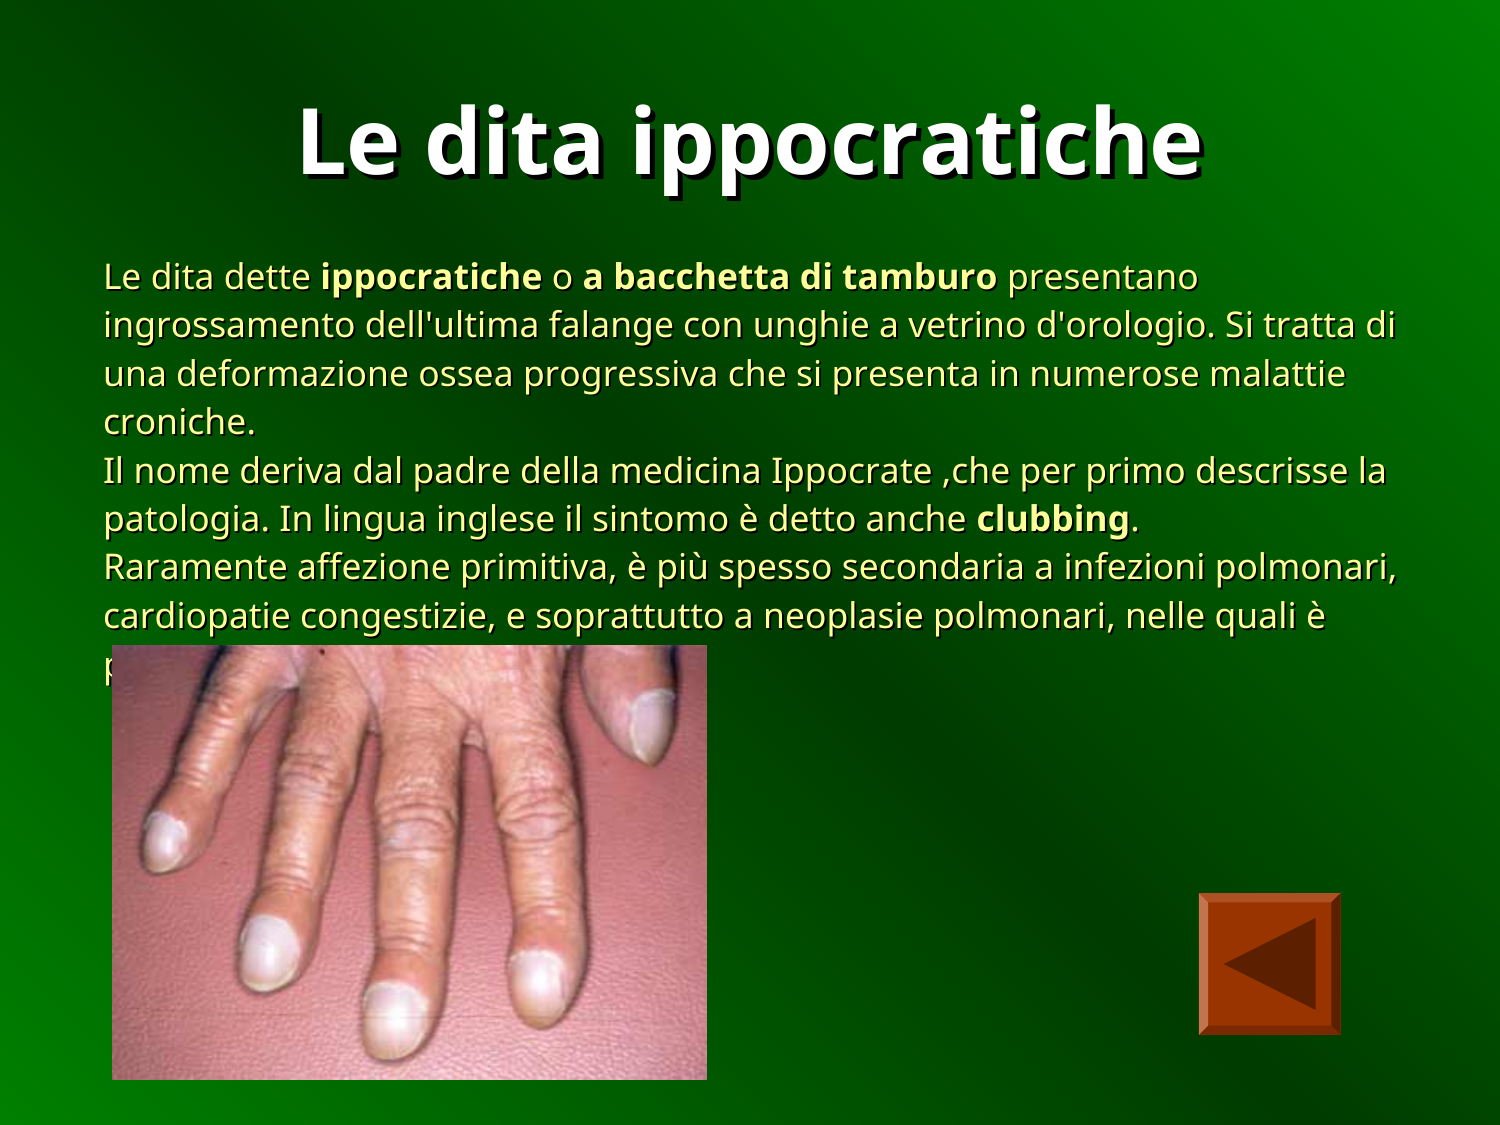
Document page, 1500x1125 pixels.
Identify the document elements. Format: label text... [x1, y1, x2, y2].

text_box [112, 645, 707, 1080]
title Le dita ippocratiche [75, 45, 1426, 233]
text_box [1200, 893, 1341, 1035]
text_box Le dita dette ippocratiche o a bacchetta di tamburo presentano ingrossamento dell'ultima falange con unghie a vetrino d'orologio. Si tratta di una deformazione ossea progressiva che si presenta in numerose malattie croniche. Il nome deriva dal padre della medicina Ippocrate ,che per primo descrisse la patologia. In lingua inglese il sintomo è detto anche clubbing. Raramente affezione primitiva, è più spesso secondaria a infezioni polmonari, cardiopatie congestizie, e soprattutto a neoplasie polmonari, nelle quali è presente nel 10% dei soggetti. [88, 243, 1436, 696]
